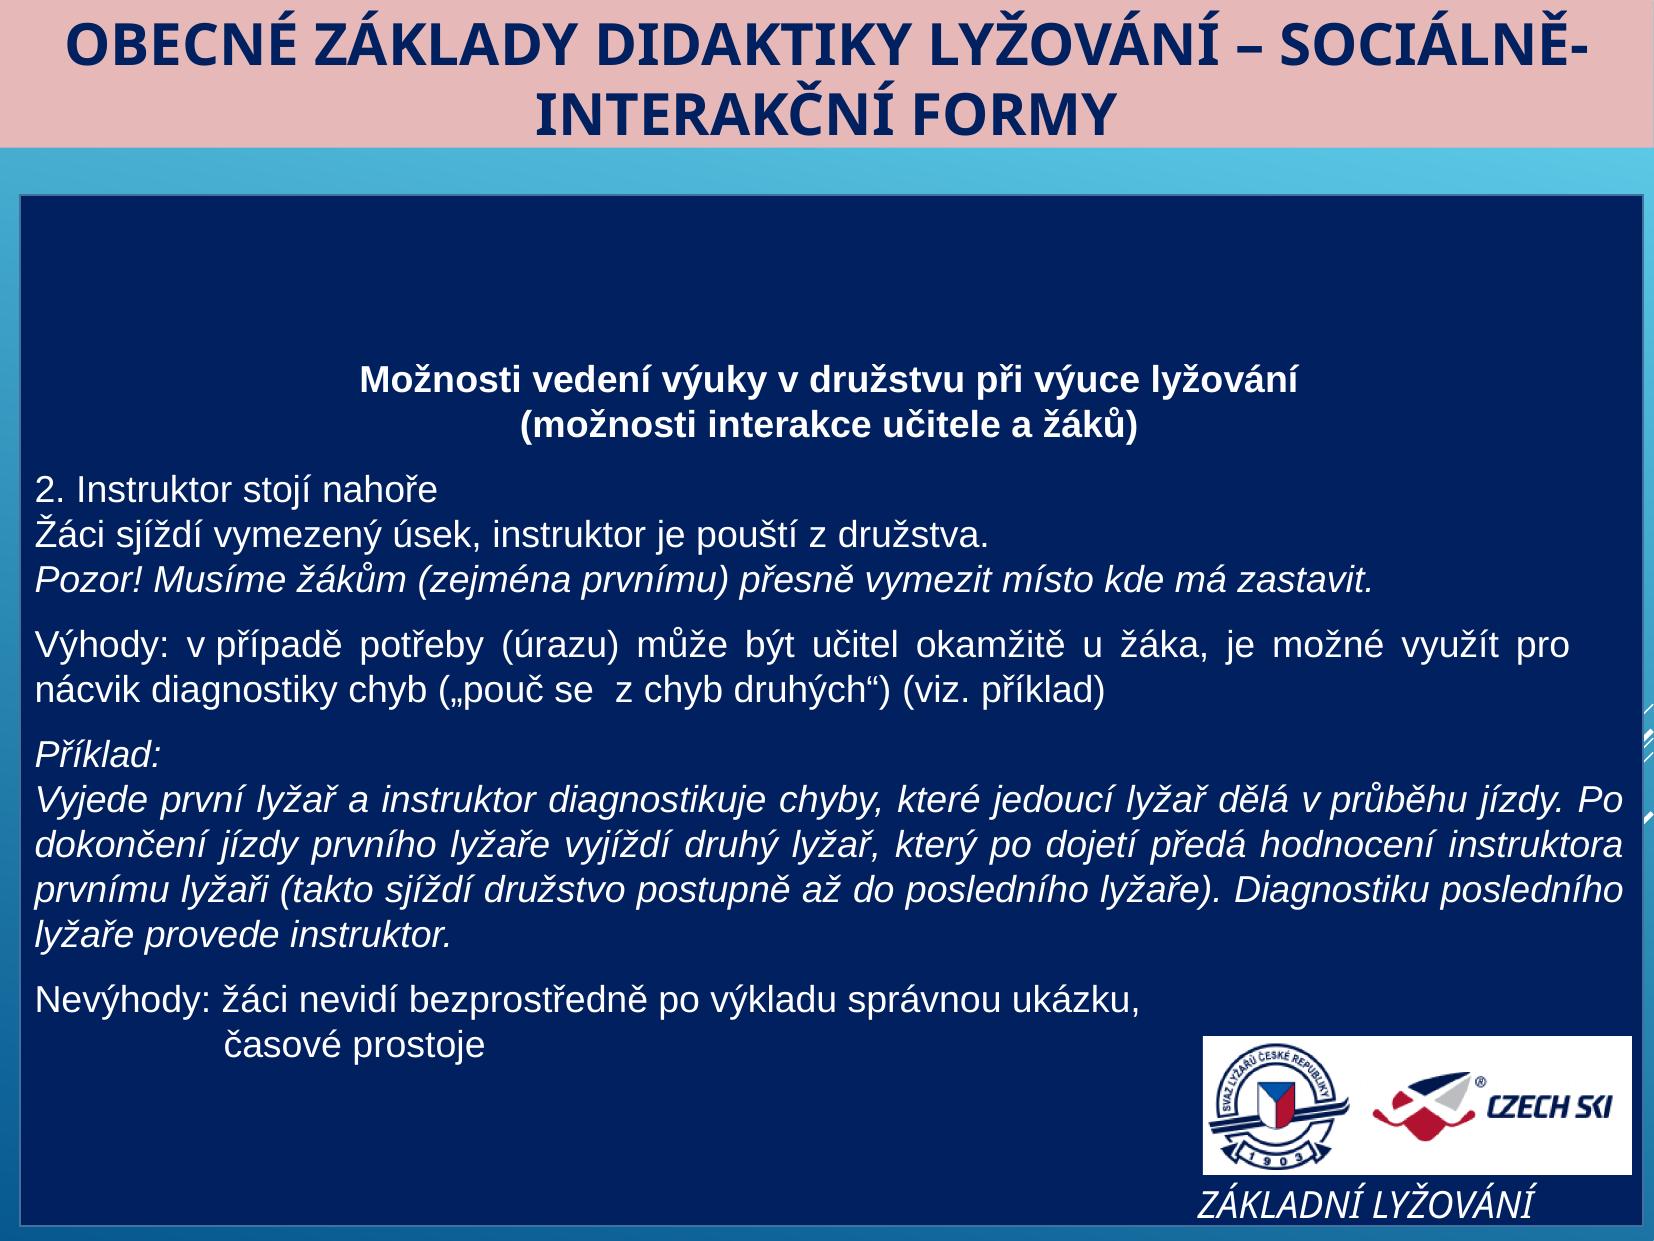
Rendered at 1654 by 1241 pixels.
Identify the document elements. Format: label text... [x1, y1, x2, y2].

picture [1202, 1036, 1632, 1173]
text_box Možnosti vedení výuky v družstvu při výuce lyžování (možnosti interakce učitele a žáků) 2. Instruktor stojí nahoře Žáci sjíždí vymezený úsek, instruktor je pouští z družstva. Pozor! Musíme žákům (zejména prvnímu) přesně vymezit místo kde má zastavit. Výhody: v případě potřeby (úrazu) může být učitel okamžitě u žáka, je možné využít pro nácvik diagnostiky chyb („pouč se z chyb druhých“) (viz. příklad) Příklad: Vyjede první lyžař a instruktor diagnostikuje chyby, které jedoucí lyžař dělá v průběhu jízdy. Po dokončení jízdy prvního lyžaře vyjíždí druhý lyžař, který po dojetí předá hodnocení instruktora prvnímu lyžaři (takto sjíždí družstvo postupně až do posledního lyžaře). Diagnostiku posledního lyžaře provede instruktor. Nevýhody: žáci nevidí bezprostředně po výkladu správnou ukázku, časové prostoje [20, 195, 1643, 1226]
text_box ZÁKLADNÍ LYŽOVÁNÍ [1182, 1173, 1644, 1235]
title Obecné základy didaktiky lyžování – sociálně-interakční formy [0, 0, 1654, 148]
